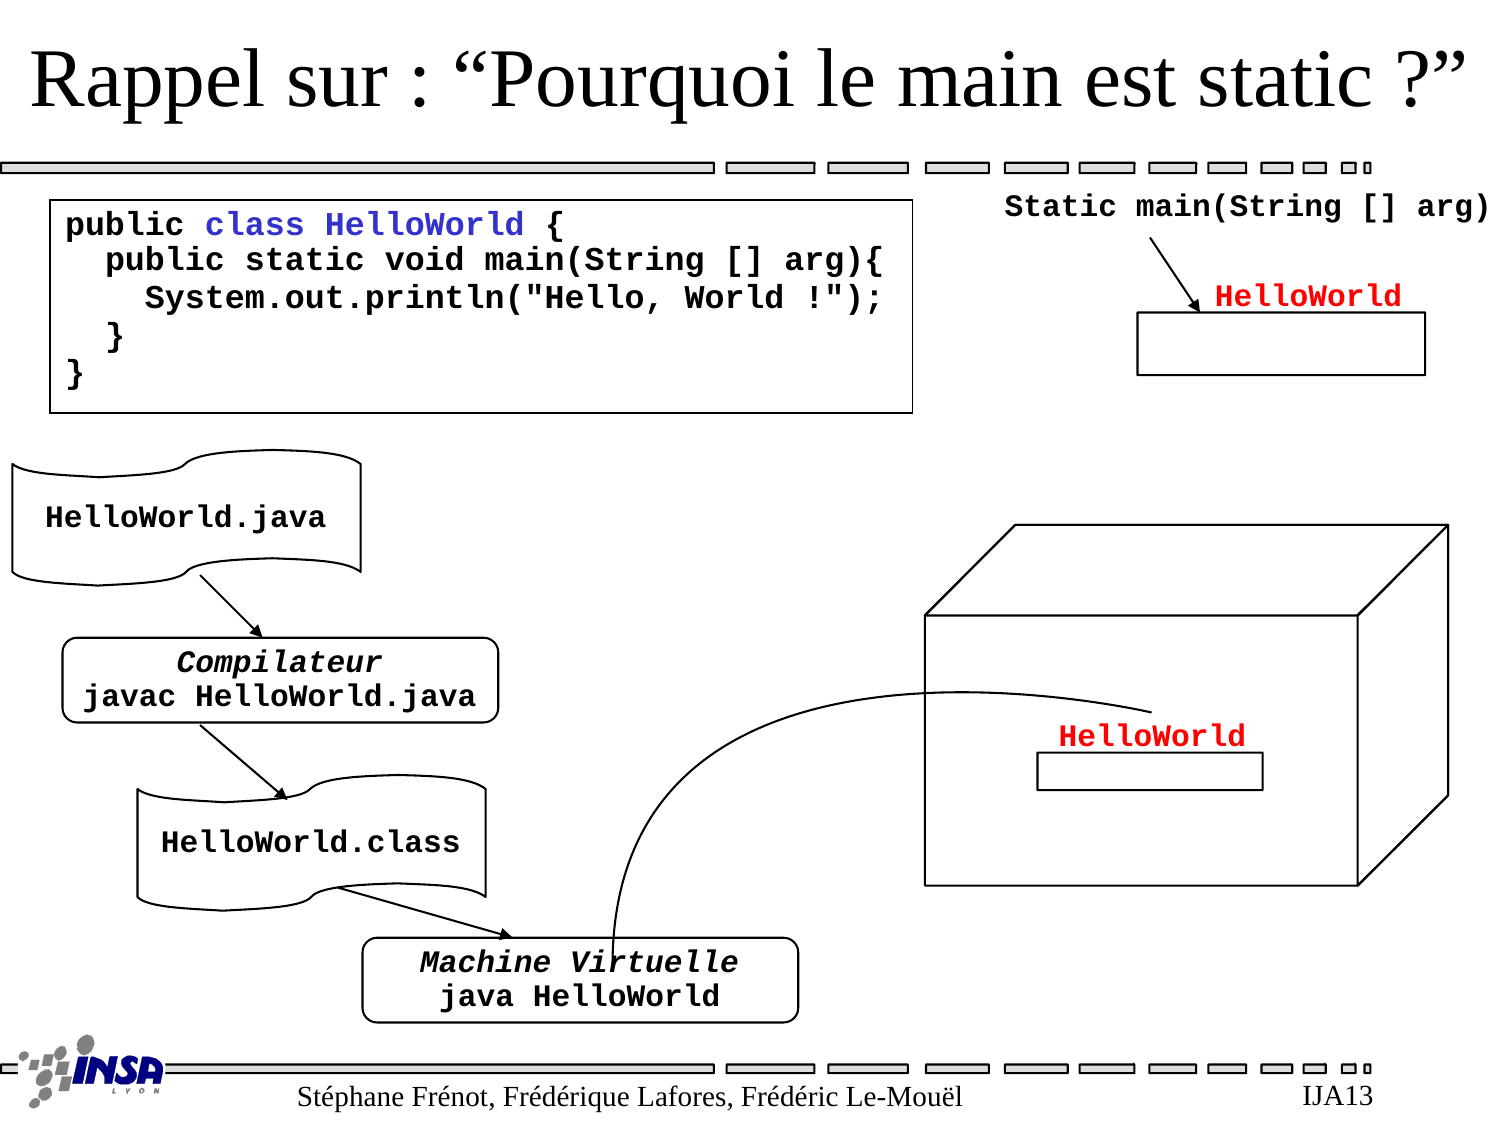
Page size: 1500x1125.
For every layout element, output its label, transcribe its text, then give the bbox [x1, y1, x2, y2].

text_box Machine Virtuelle java HelloWorld [367, 939, 792, 1024]
text_box HelloWorld [1043, 712, 1262, 762]
text_box HelloWorld [1199, 272, 1418, 322]
list public class HelloWorld { public static void main(String [] arg){ System.out.println("Hello, World !"); } } [49, 200, 913, 413]
title Rappel sur : “Pourquoi le main est static ?” [0, 0, 1500, 175]
text_box HelloWorld.java [12, 493, 360, 543]
text_box Static main(String [] arg) [989, 183, 1500, 233]
text_box HelloWorld.class [137, 818, 485, 868]
text_box Compilateur javac HelloWorld.java [67, 639, 492, 724]
